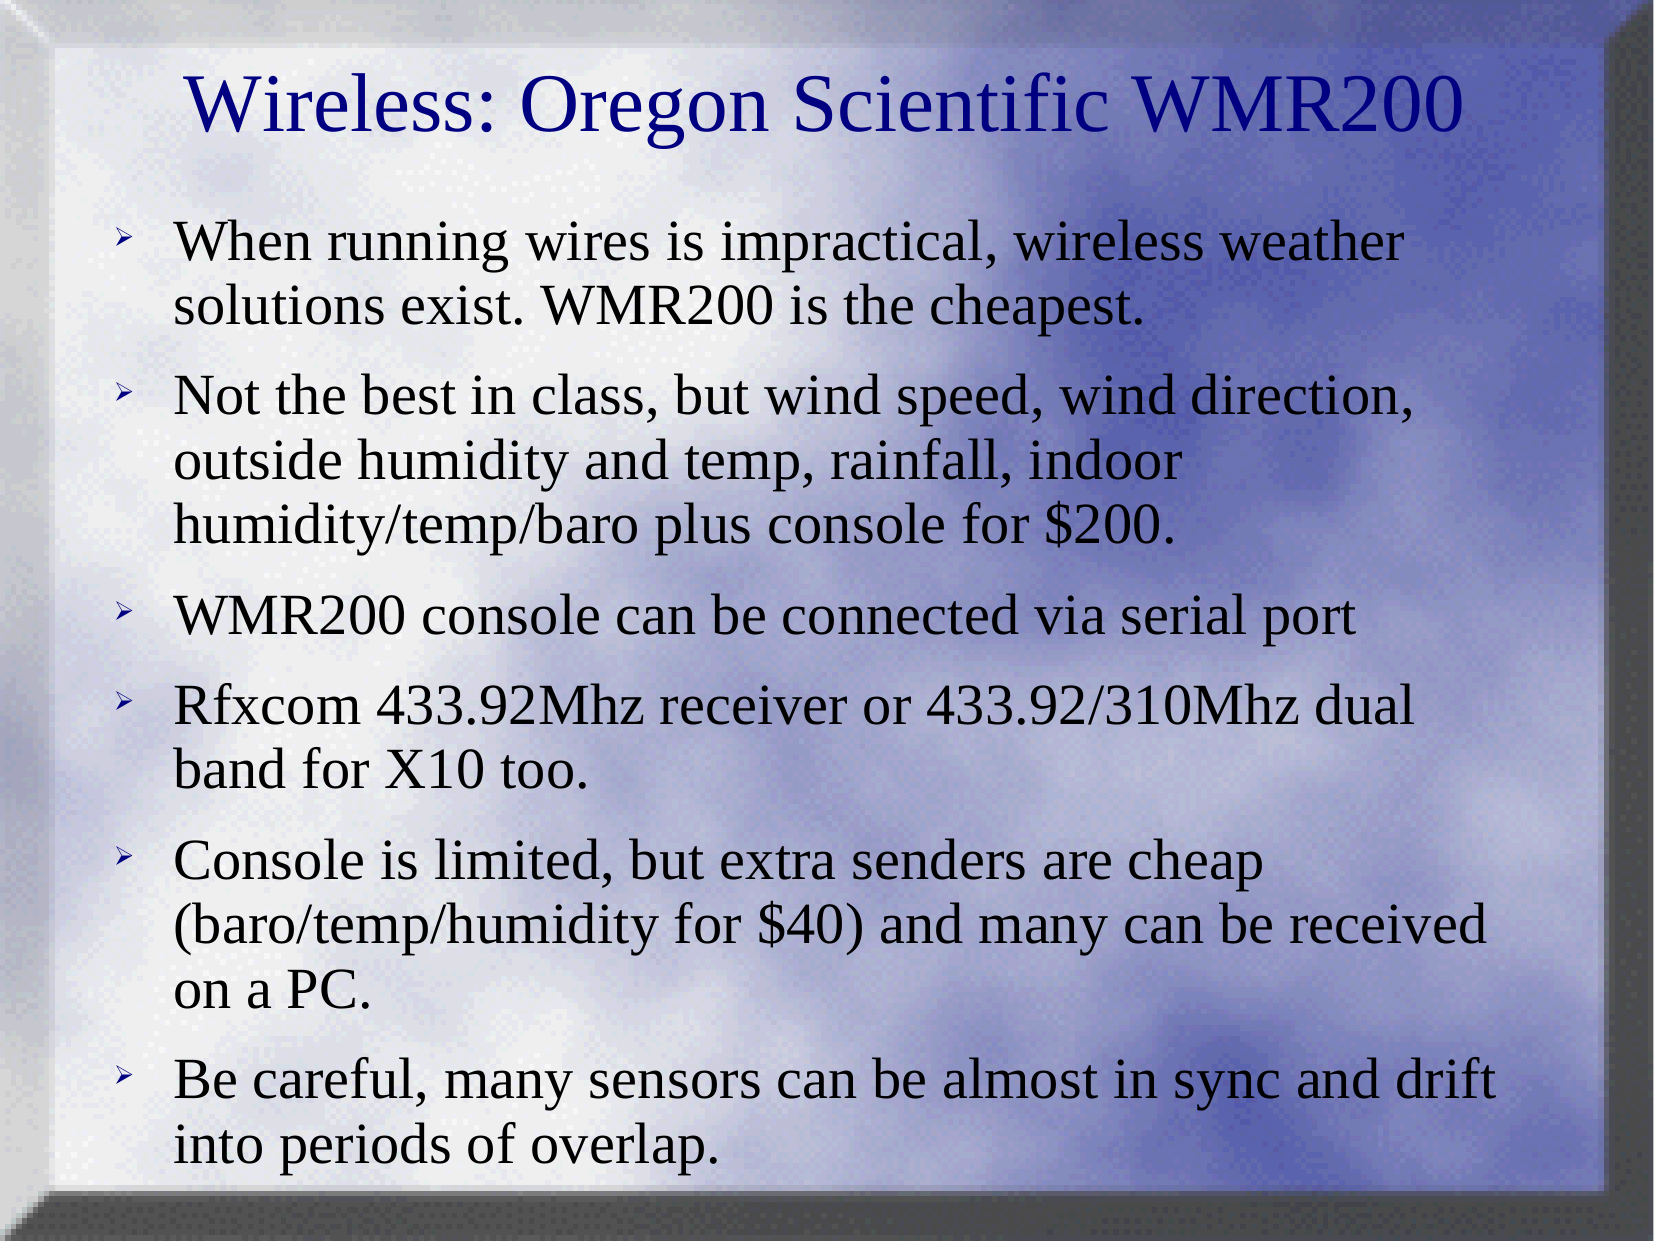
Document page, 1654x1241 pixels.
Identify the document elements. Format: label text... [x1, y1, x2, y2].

title Wireless: Oregon Scientific WMR200 [125, 49, 1526, 157]
picture [0, 0, 1654, 1241]
list When running wires is impractical, wireless weather solutions exist. WMR200 is the cheapest. Not the best in class, but wind speed, wind direction, outside humidity and temp, rainfall, indoor humidity/temp/baro plus console for $200. WMR200 console can be connected via serial port Rfxcom 433.92Mhz receiver or 433.92/310Mhz dual band for X10 too. Console is limited, but extra senders are cheap (baro/temp/humidity for $40) and many can be received on a PC. Be careful, many sensors can be almost in sync and drift into periods of overlap. [114, 208, 1527, 1176]
